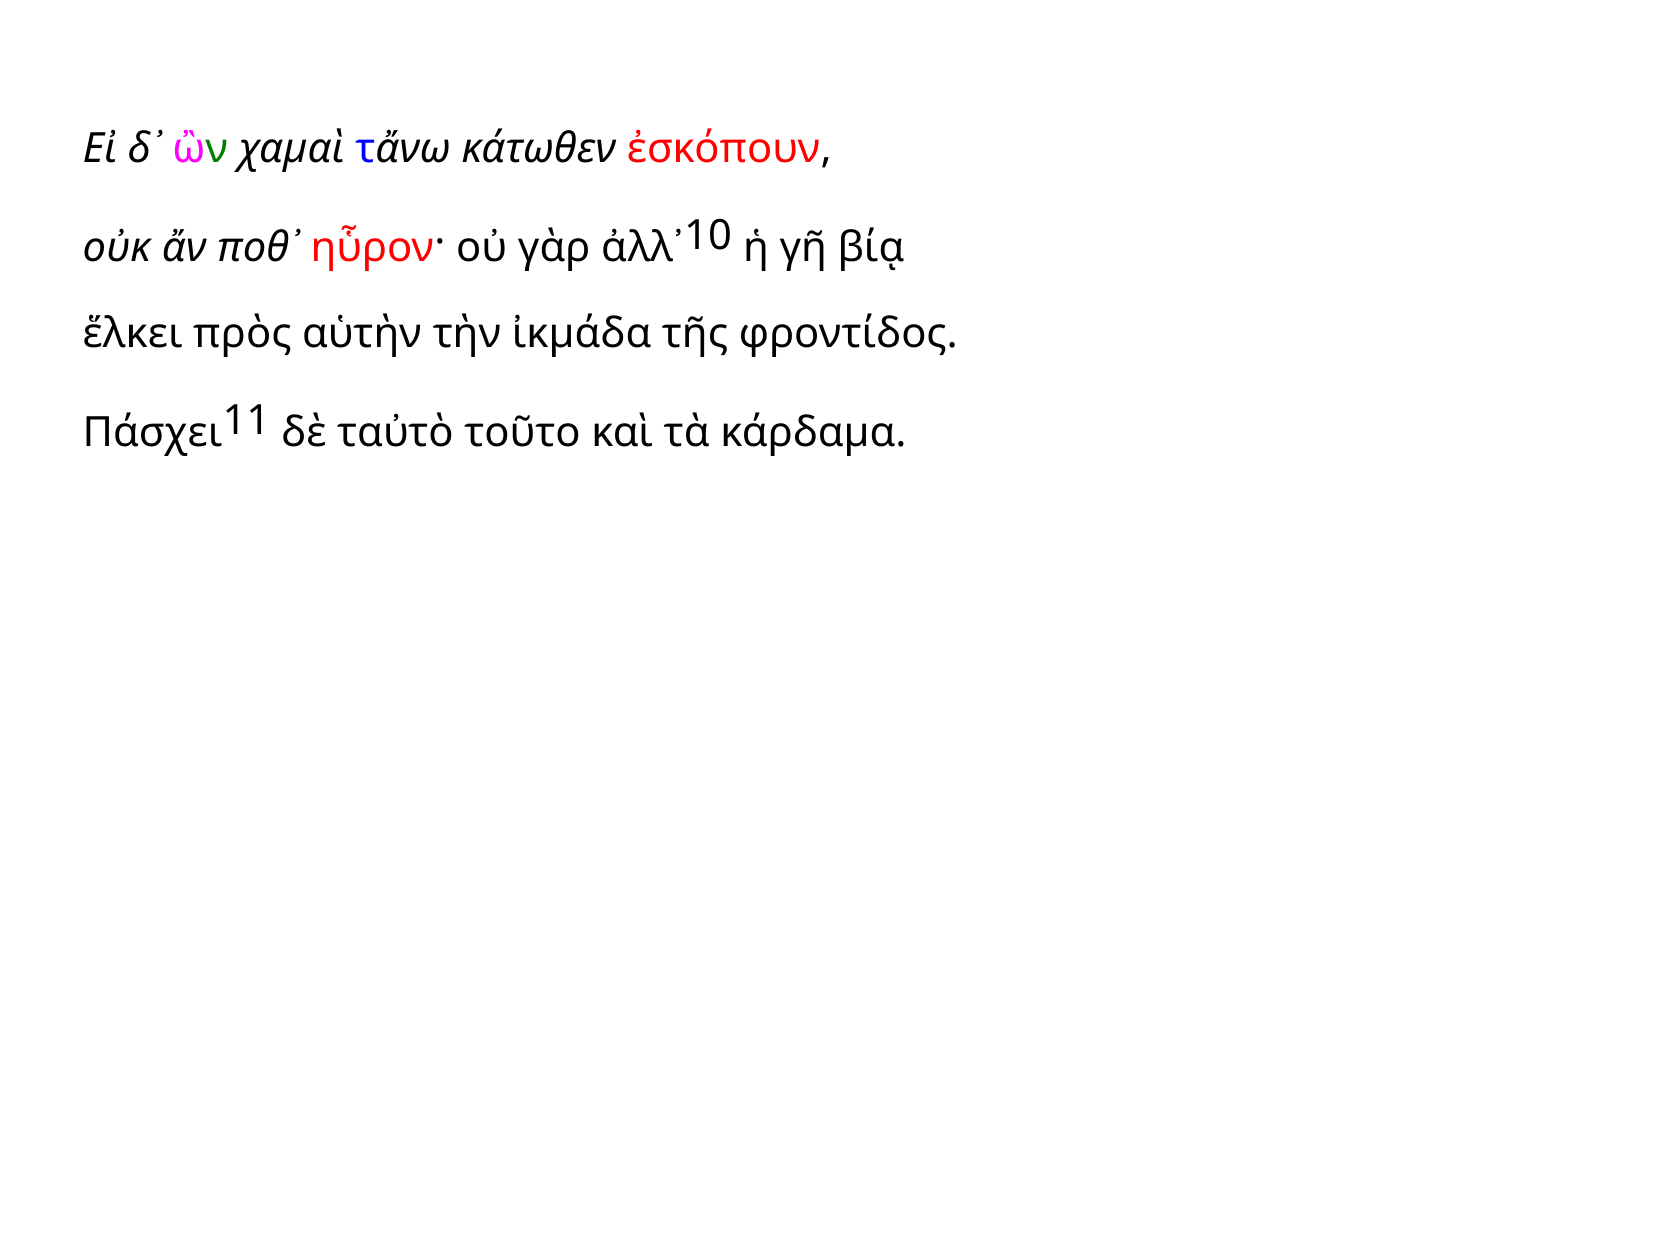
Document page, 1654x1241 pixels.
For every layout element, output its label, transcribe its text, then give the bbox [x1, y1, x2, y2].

list Εἰ δ᾿ ὢν χαμαὶ τἄνω κάτωθεν ἐσκόπουν, οὐκ ἄν ποθ᾿ ηὗρον· οὐ γὰρ ἀλλ᾿10 ἡ γῆ βίᾳ ἕλκει πρὸς αὑτὴν τὴν ἰκμάδα τῆς φροντίδος. Πάσχει11 δὲ ταὐτὸ τοῦτο καὶ τὰ κάρδαμα. [82, 118, 1571, 1121]
